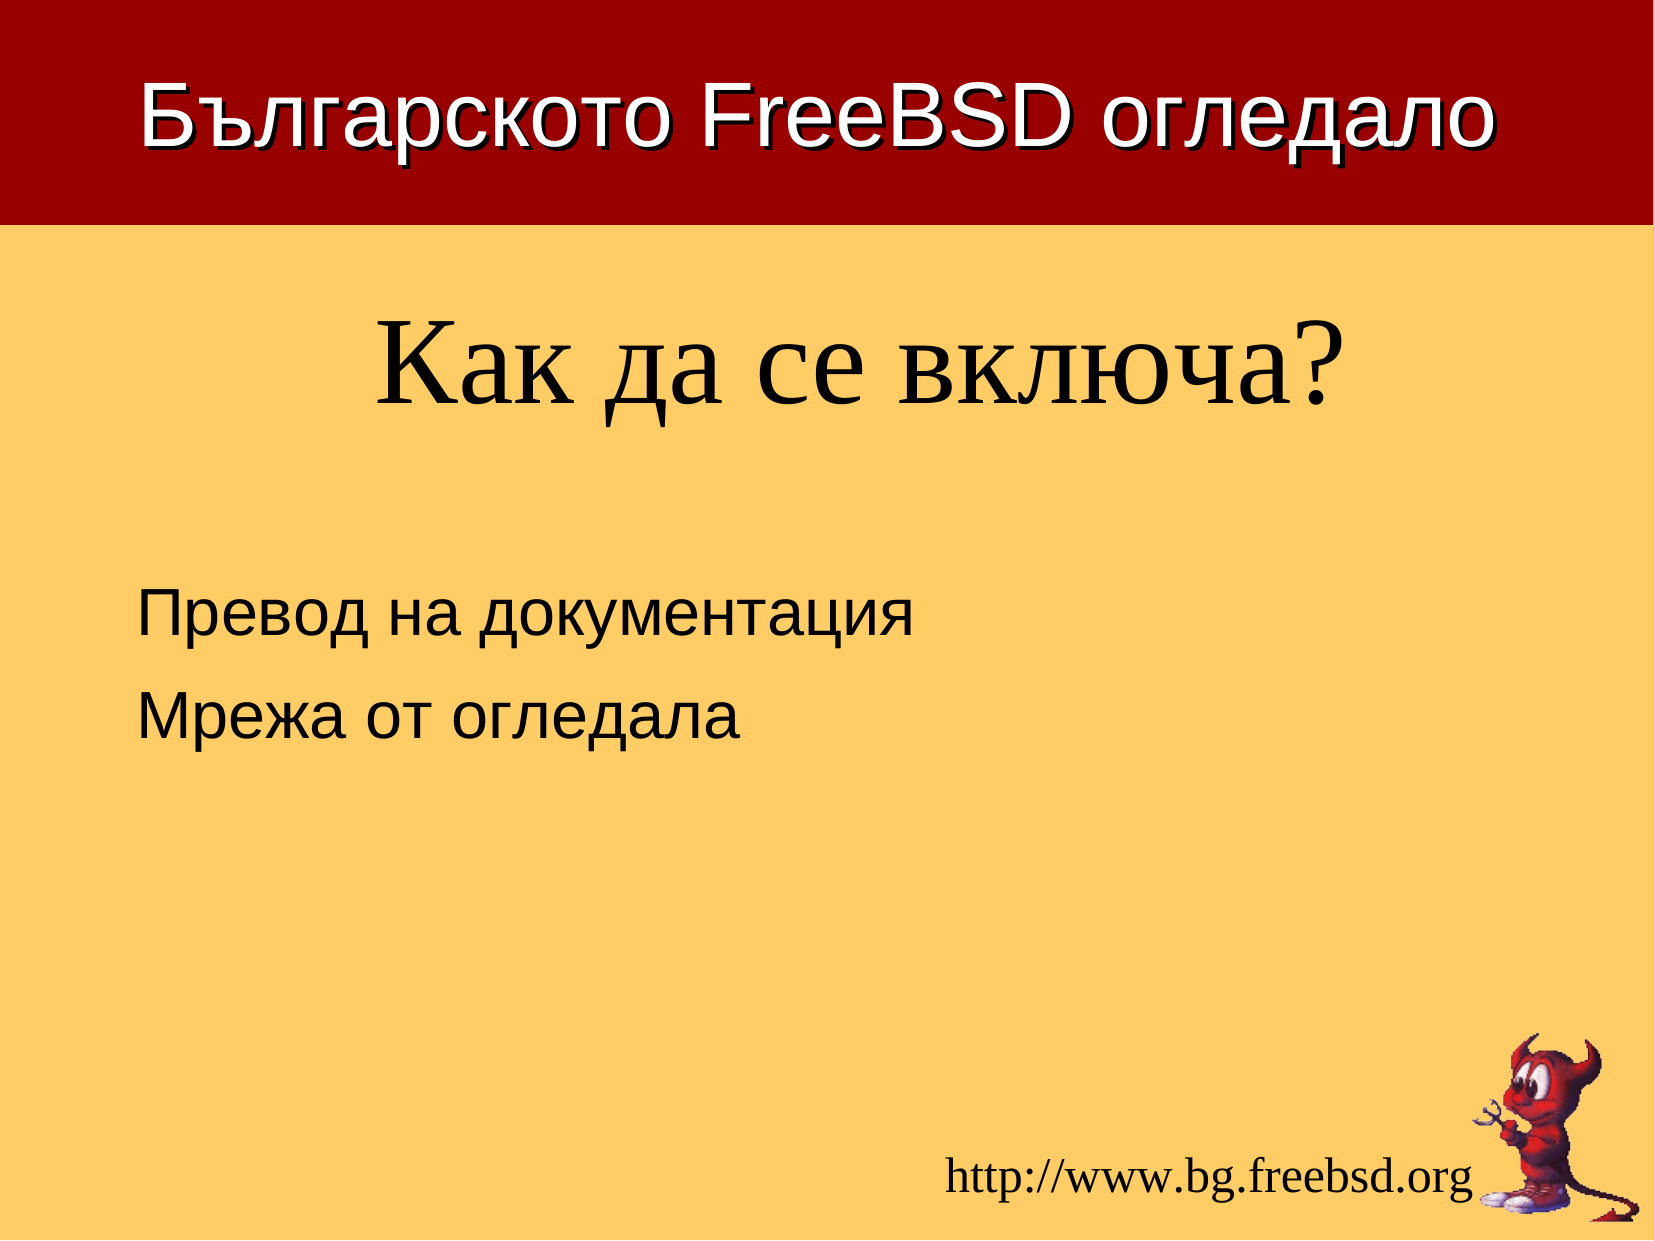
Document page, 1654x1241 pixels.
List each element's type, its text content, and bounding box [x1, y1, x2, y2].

title Българското FreeBSD огледало [112, 11, 1525, 219]
list Превод на документация Мрежа от огледала [118, 575, 1531, 812]
text_box Как да се включа? [374, 292, 1328, 432]
text_box http://www.bg.freebsd.org [945, 1148, 1466, 1204]
picture [1464, 1030, 1643, 1227]
